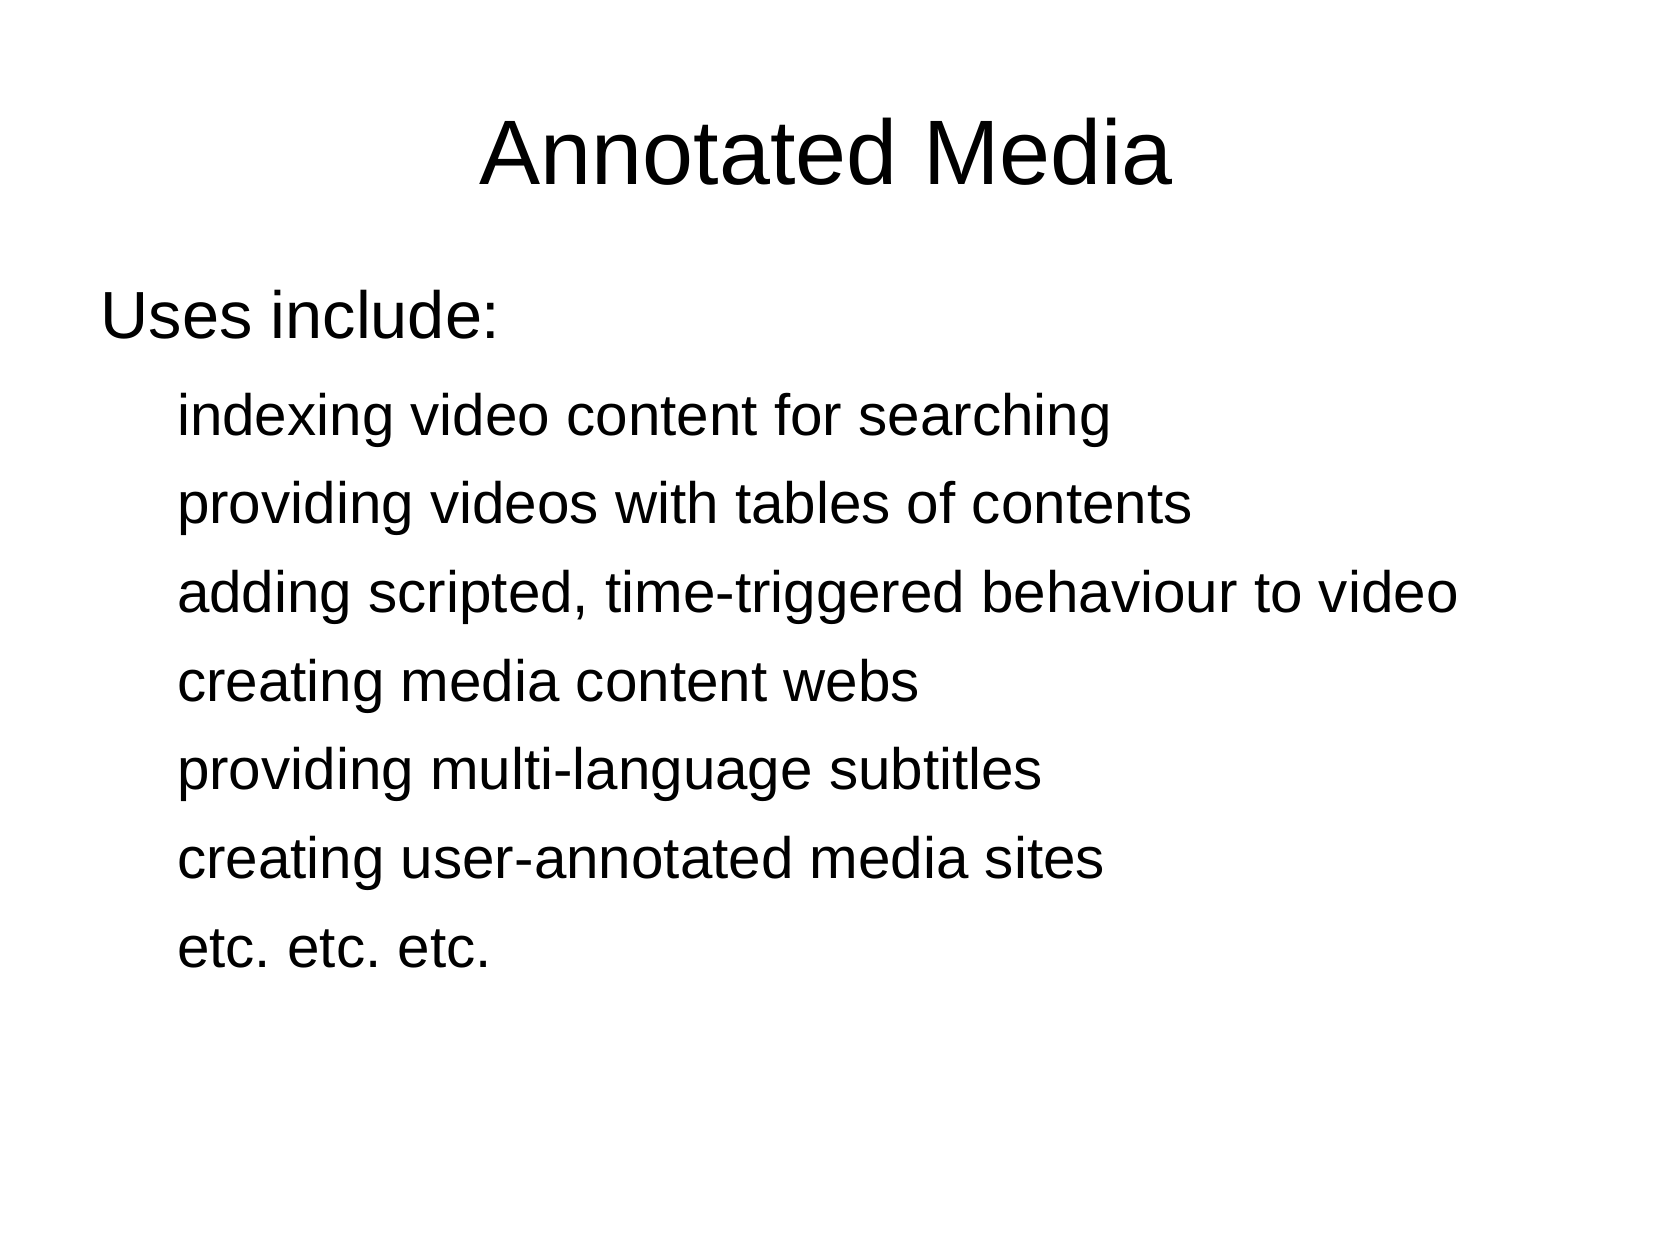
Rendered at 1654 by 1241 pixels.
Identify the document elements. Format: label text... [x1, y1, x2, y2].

title Annotated Media [82, 56, 1571, 250]
list Uses include: indexing video content for searching providing videos with tables of contents adding scripted, time-triggered behaviour to video creating media content webs providing multi-language subtitles creating user-annotated media sites etc. etc. etc. [82, 278, 1571, 1155]
